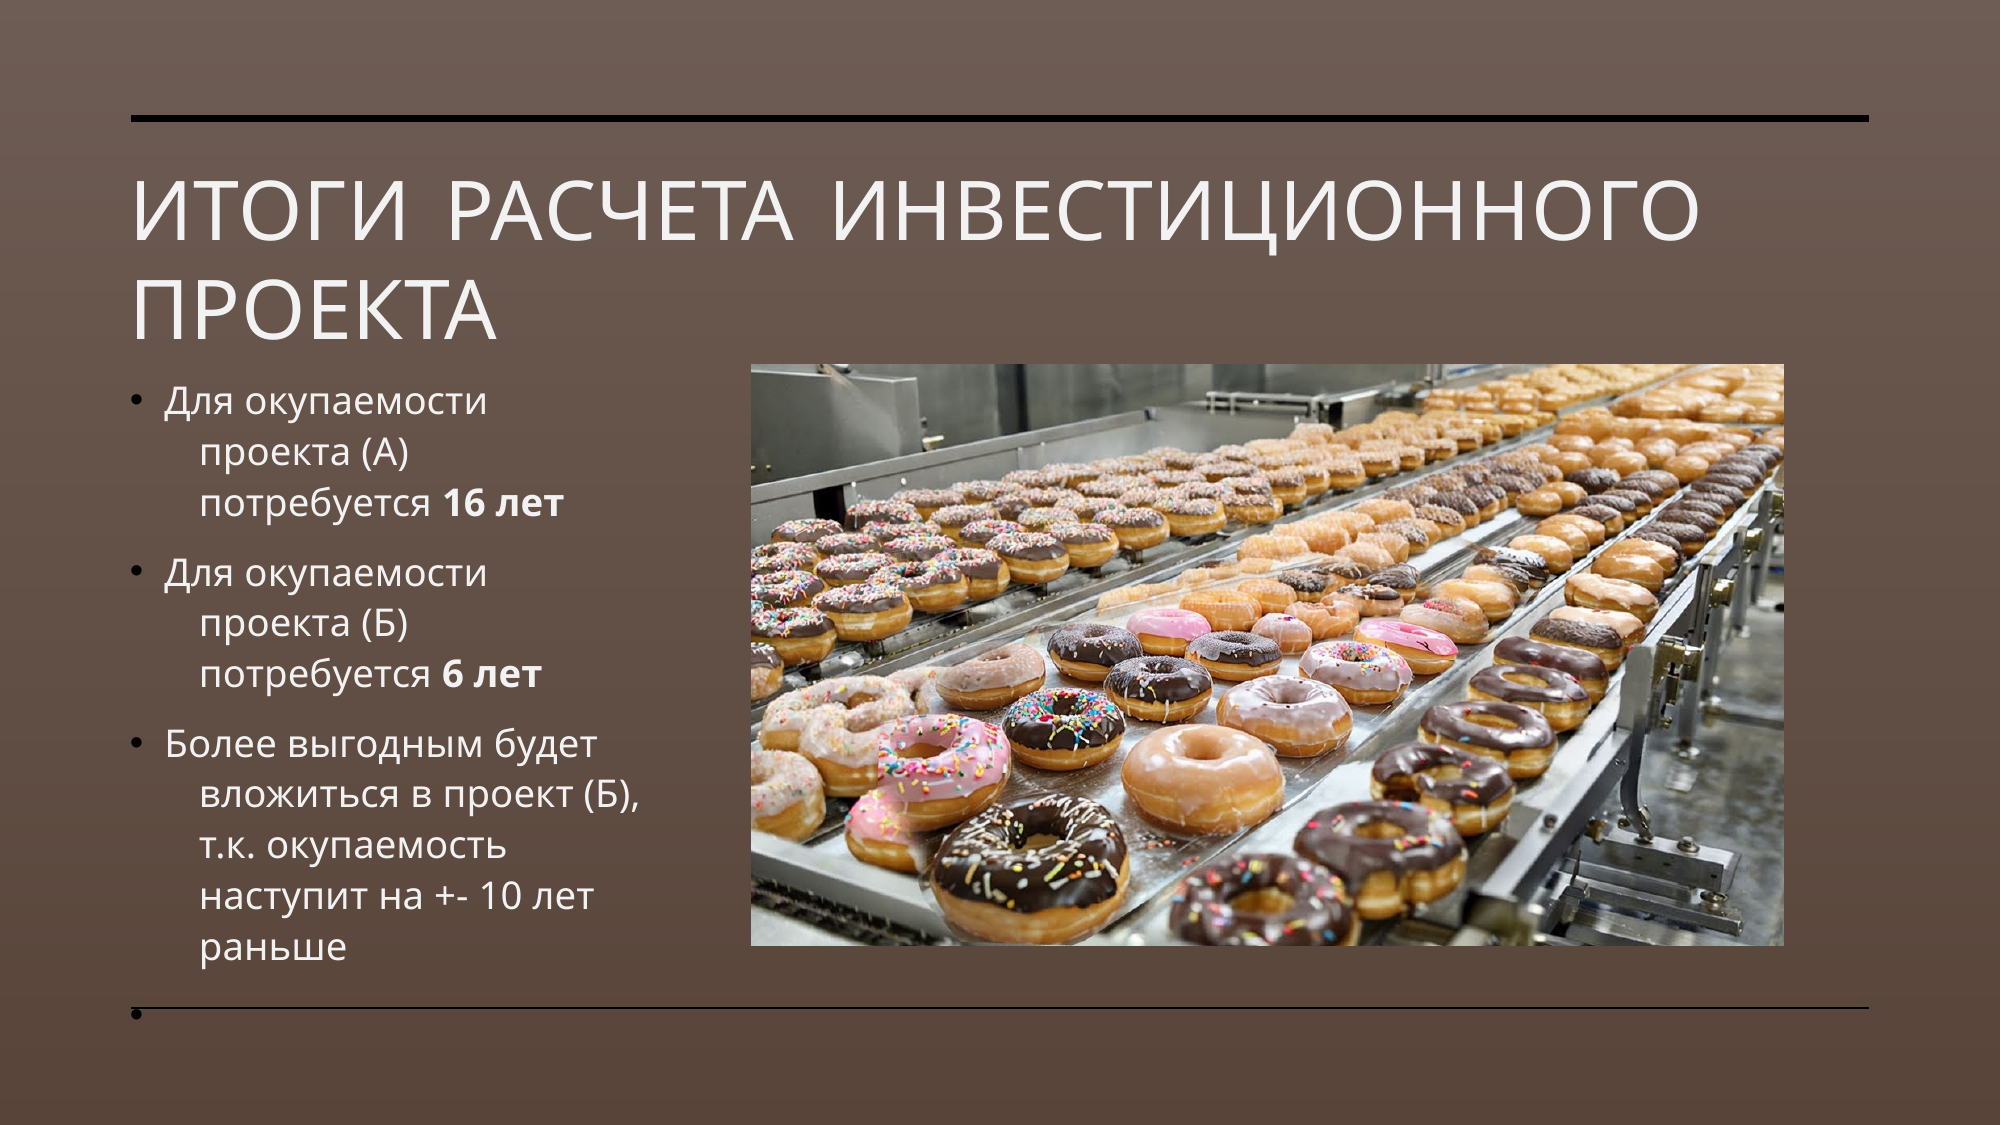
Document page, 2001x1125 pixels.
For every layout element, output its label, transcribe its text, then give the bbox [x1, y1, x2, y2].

title Итоги расчета инвестиционного проекта [114, 149, 1869, 365]
list Для окупаемости проекта (А) потребуется 16 лет Для окупаемости проекта (Б) потребуется 6 лет Более выгодным будет вложиться в проект (Б), т.к. окупаемость наступит на +- 10 лет раньше [114, 364, 667, 979]
picture [751, 364, 1784, 946]
